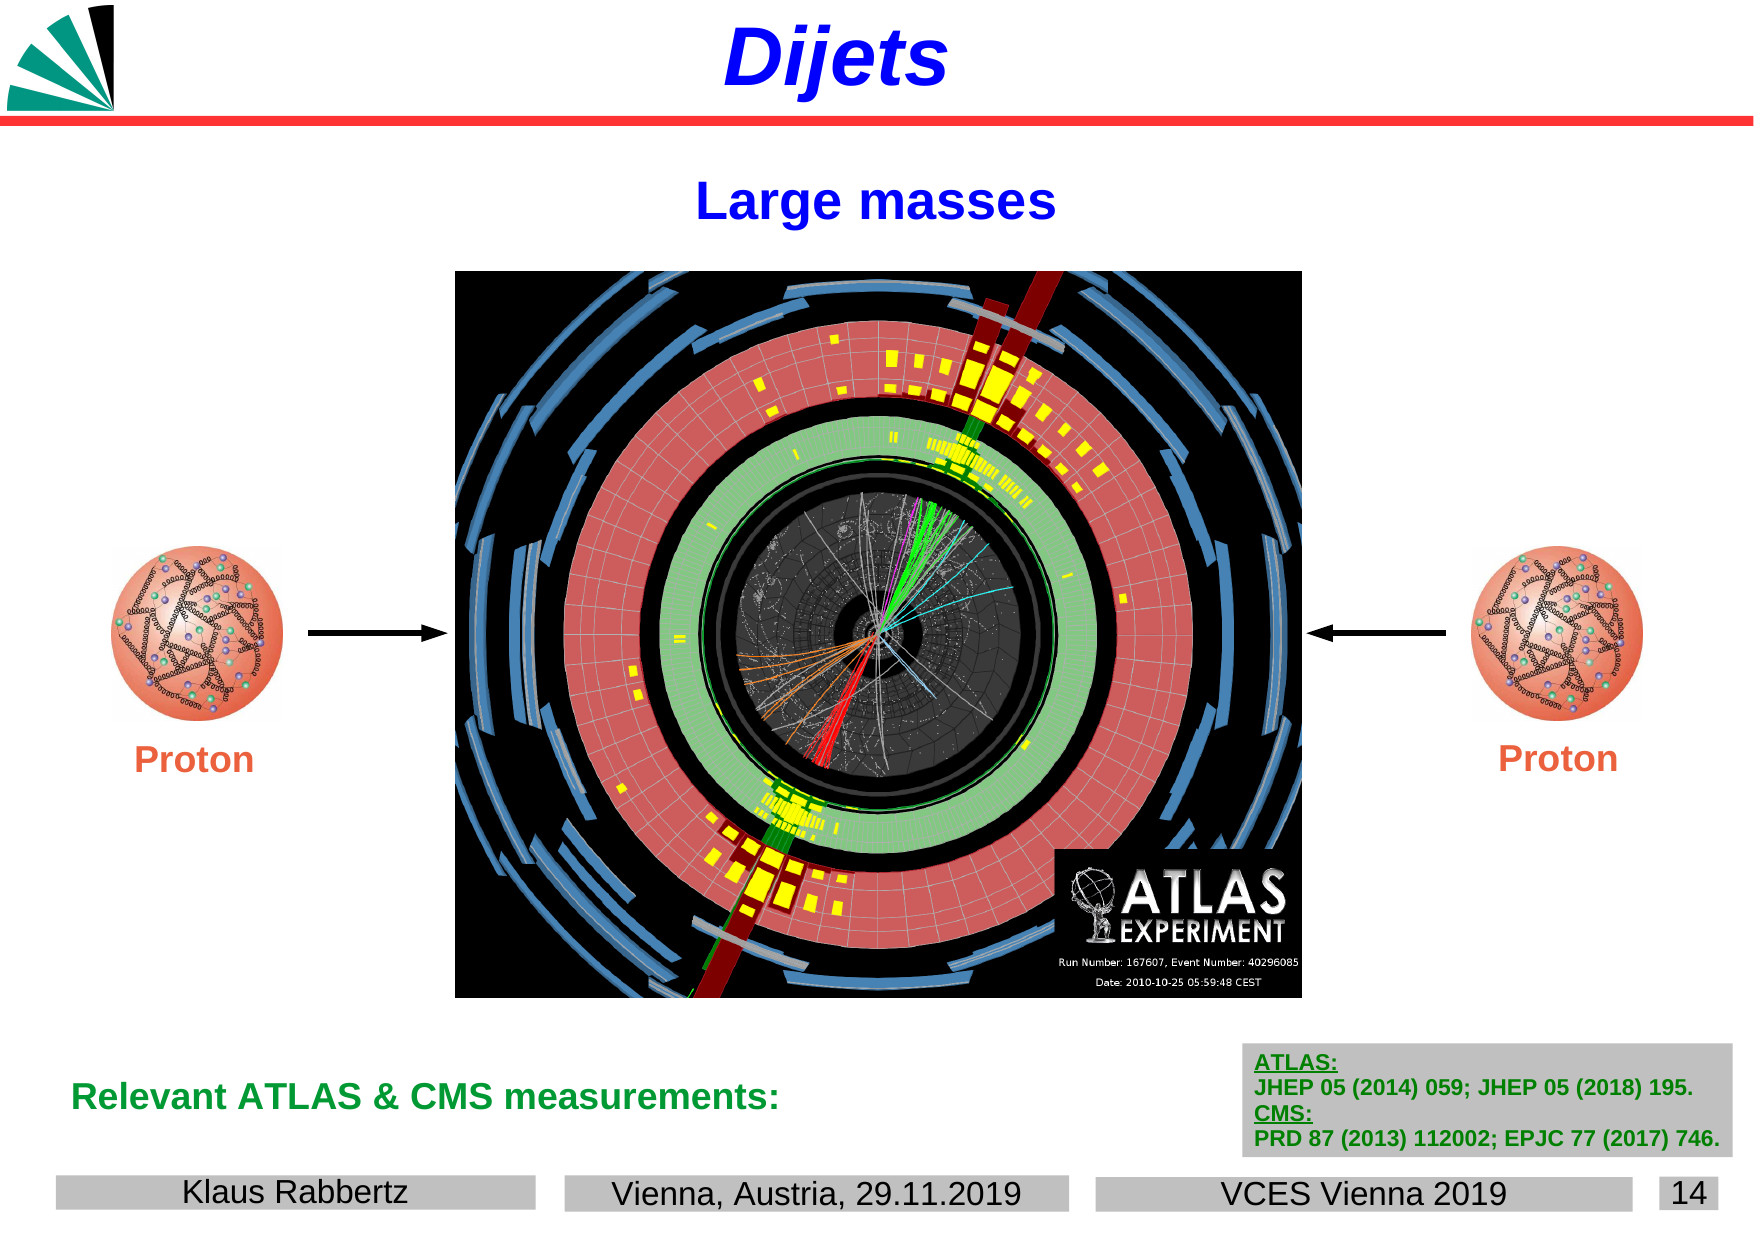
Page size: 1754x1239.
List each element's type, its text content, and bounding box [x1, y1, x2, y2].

picture [111, 546, 283, 721]
text_box ATLAS: JHEP 05 (2014) 059; JHEP 05 (2018) 195. CMS: PRD 87 (2013) 112002; EPJC 77 (2017) 746. [1242, 1043, 1733, 1158]
picture [7, 5, 114, 112]
text_box Large masses [683, 164, 1070, 238]
text_box Relevant ATLAS & CMS measurements: [59, 1069, 793, 1124]
title Dijets [129, 0, 1545, 114]
text_box Proton [1486, 731, 1632, 787]
text_box Proton [122, 732, 269, 787]
picture [1471, 546, 1643, 721]
picture [455, 271, 1302, 999]
